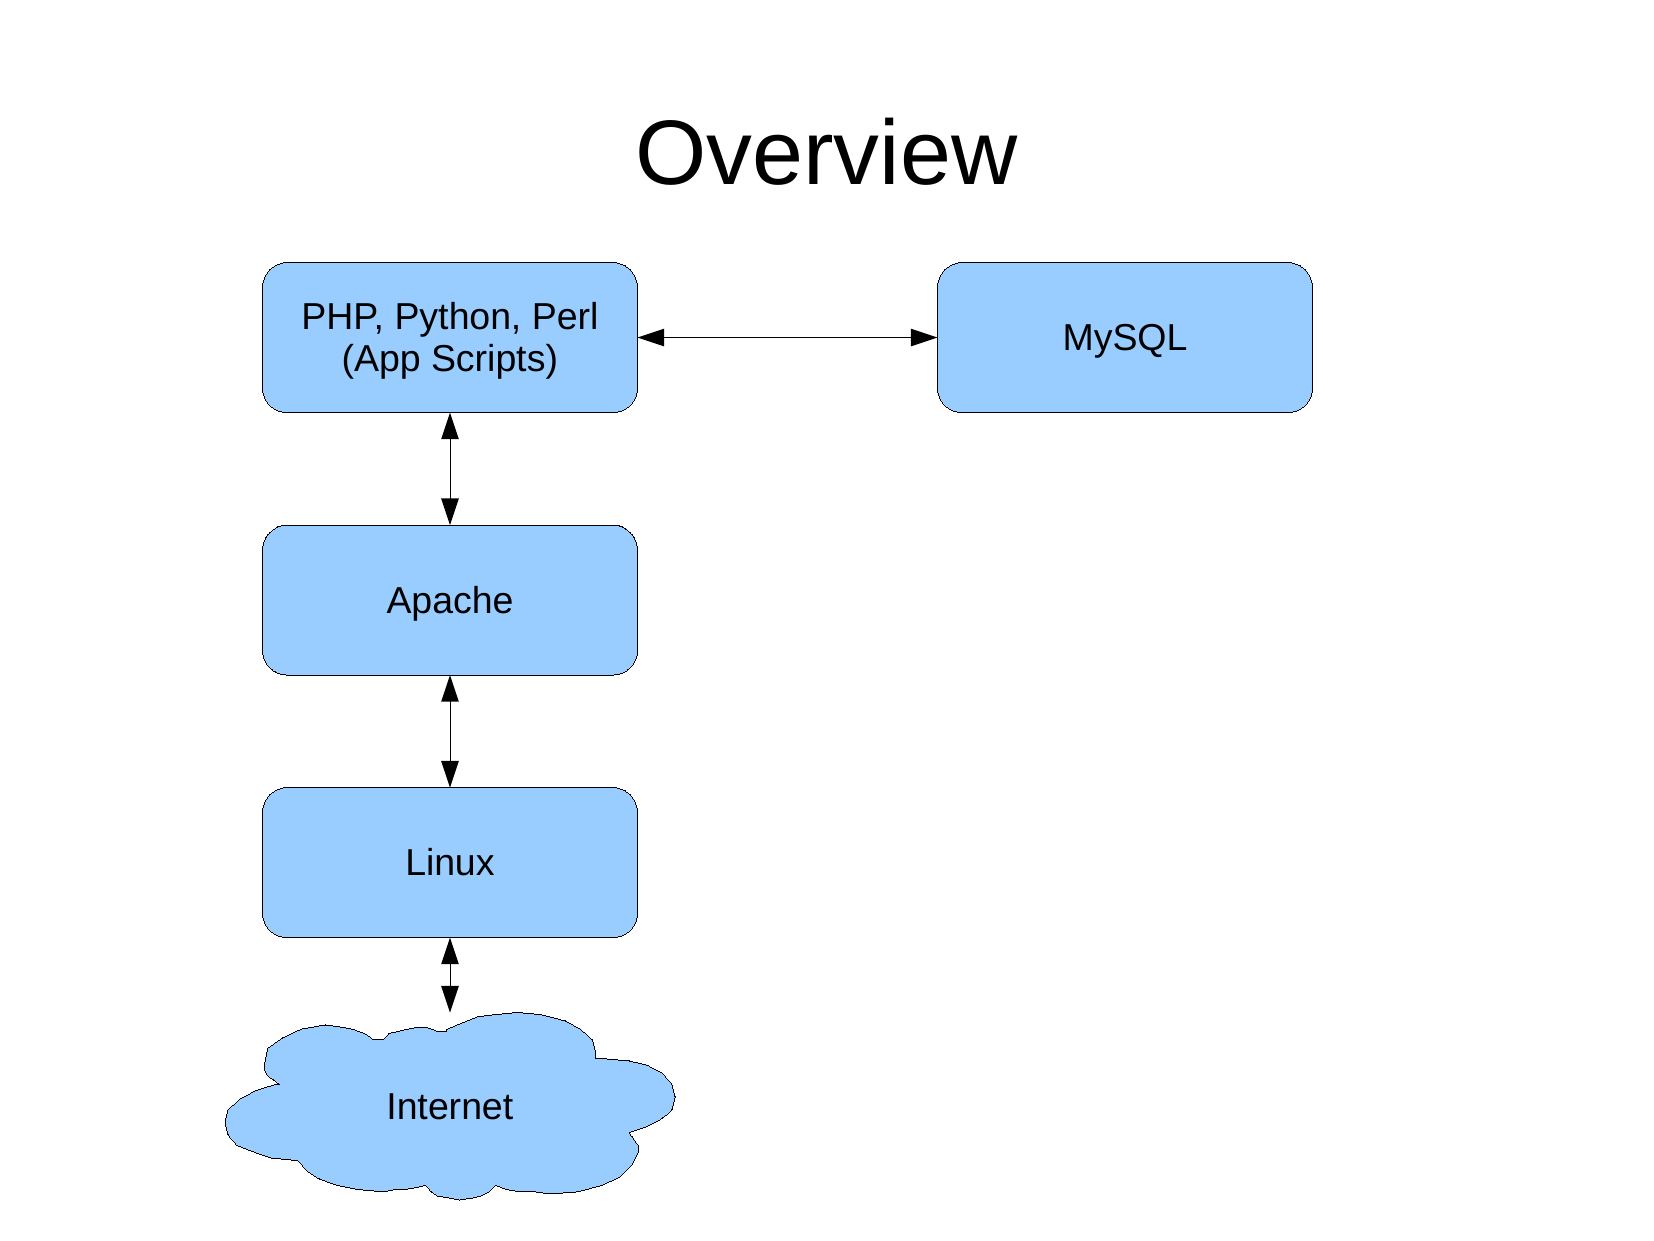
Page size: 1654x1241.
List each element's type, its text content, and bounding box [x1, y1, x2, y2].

text_box Internet [225, 1012, 676, 1201]
text_box Apache [262, 525, 638, 676]
text_box PHP, Python, Perl (App Scripts) [262, 262, 638, 413]
text_box Linux [262, 787, 638, 938]
text_box MySQL [937, 262, 1313, 413]
title Overview [82, 49, 1571, 257]
